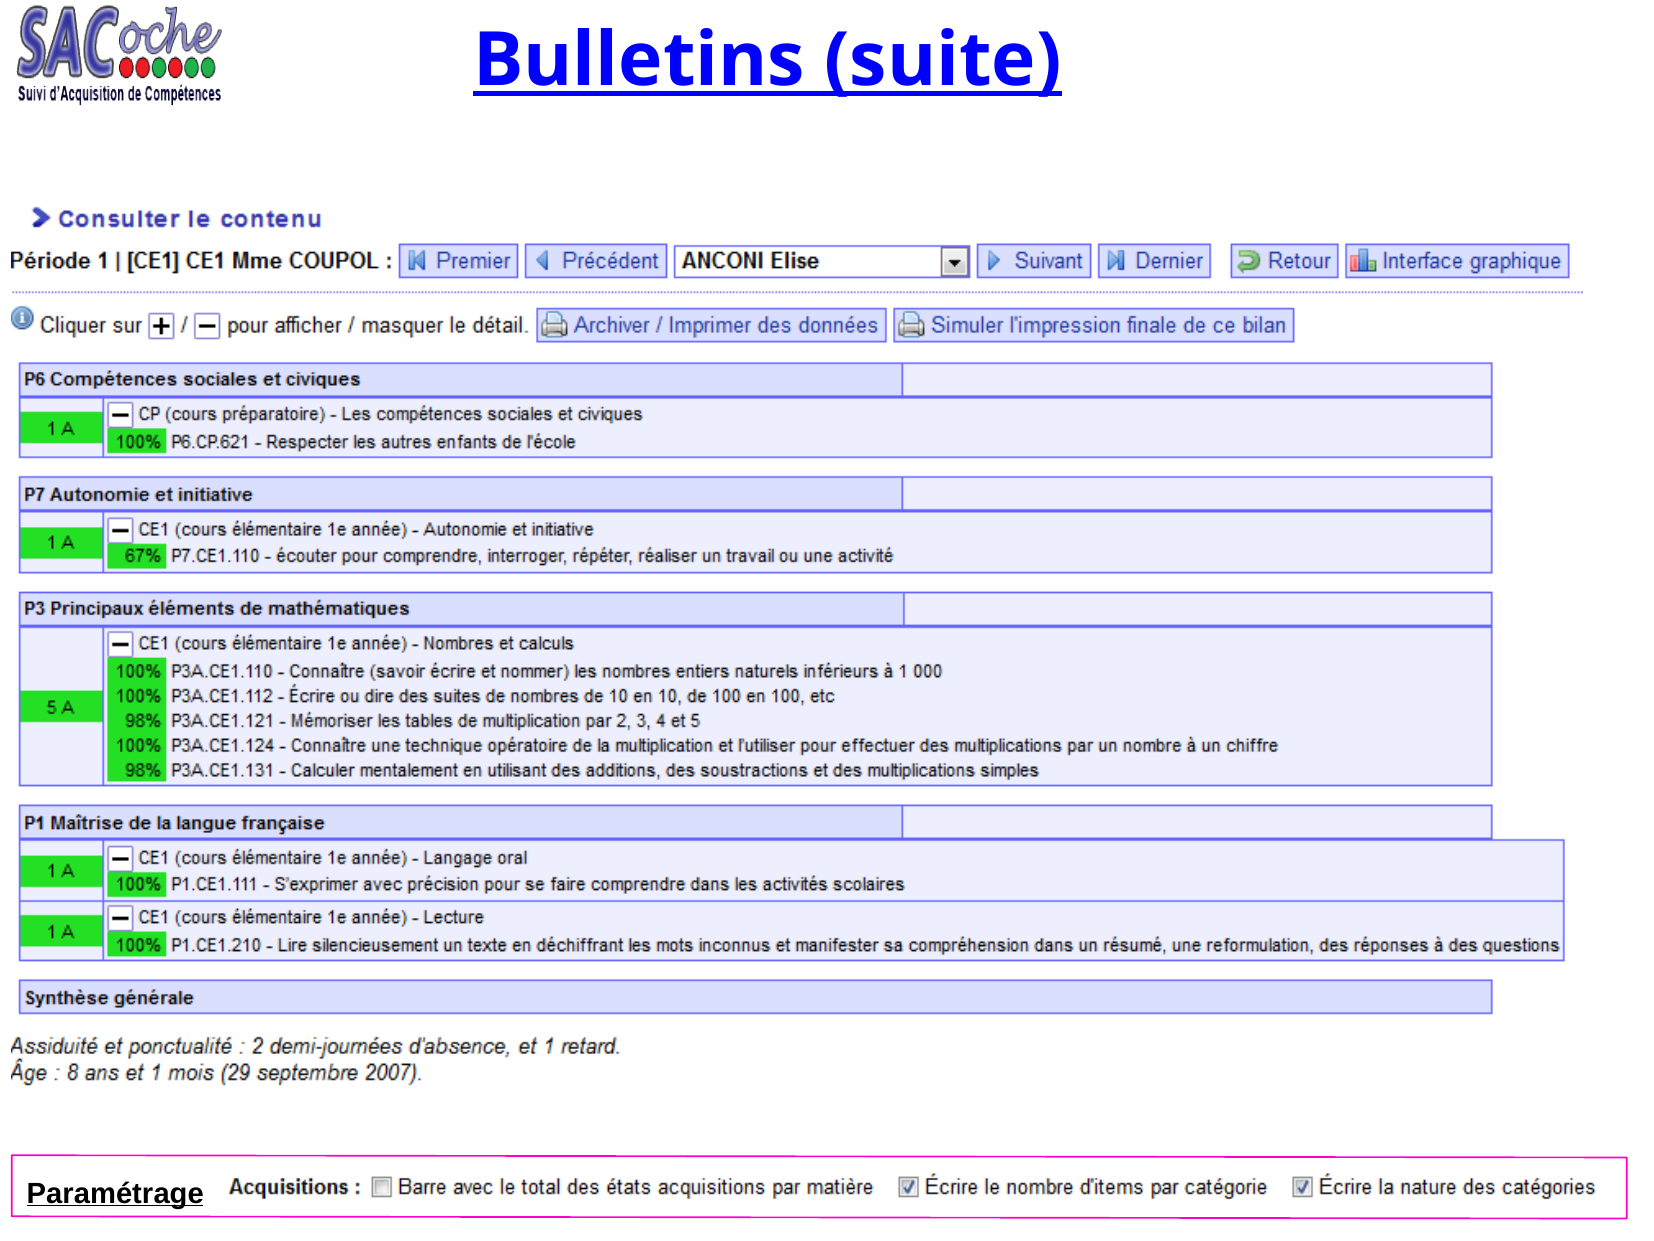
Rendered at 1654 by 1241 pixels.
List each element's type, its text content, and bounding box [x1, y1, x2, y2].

text_box Paramétrages [11, 1169, 233, 1218]
picture [11, 196, 1583, 1087]
title Bulletins (suite) [23, 0, 1512, 148]
picture [203, 1169, 1607, 1207]
picture [13, 1, 23, 107]
